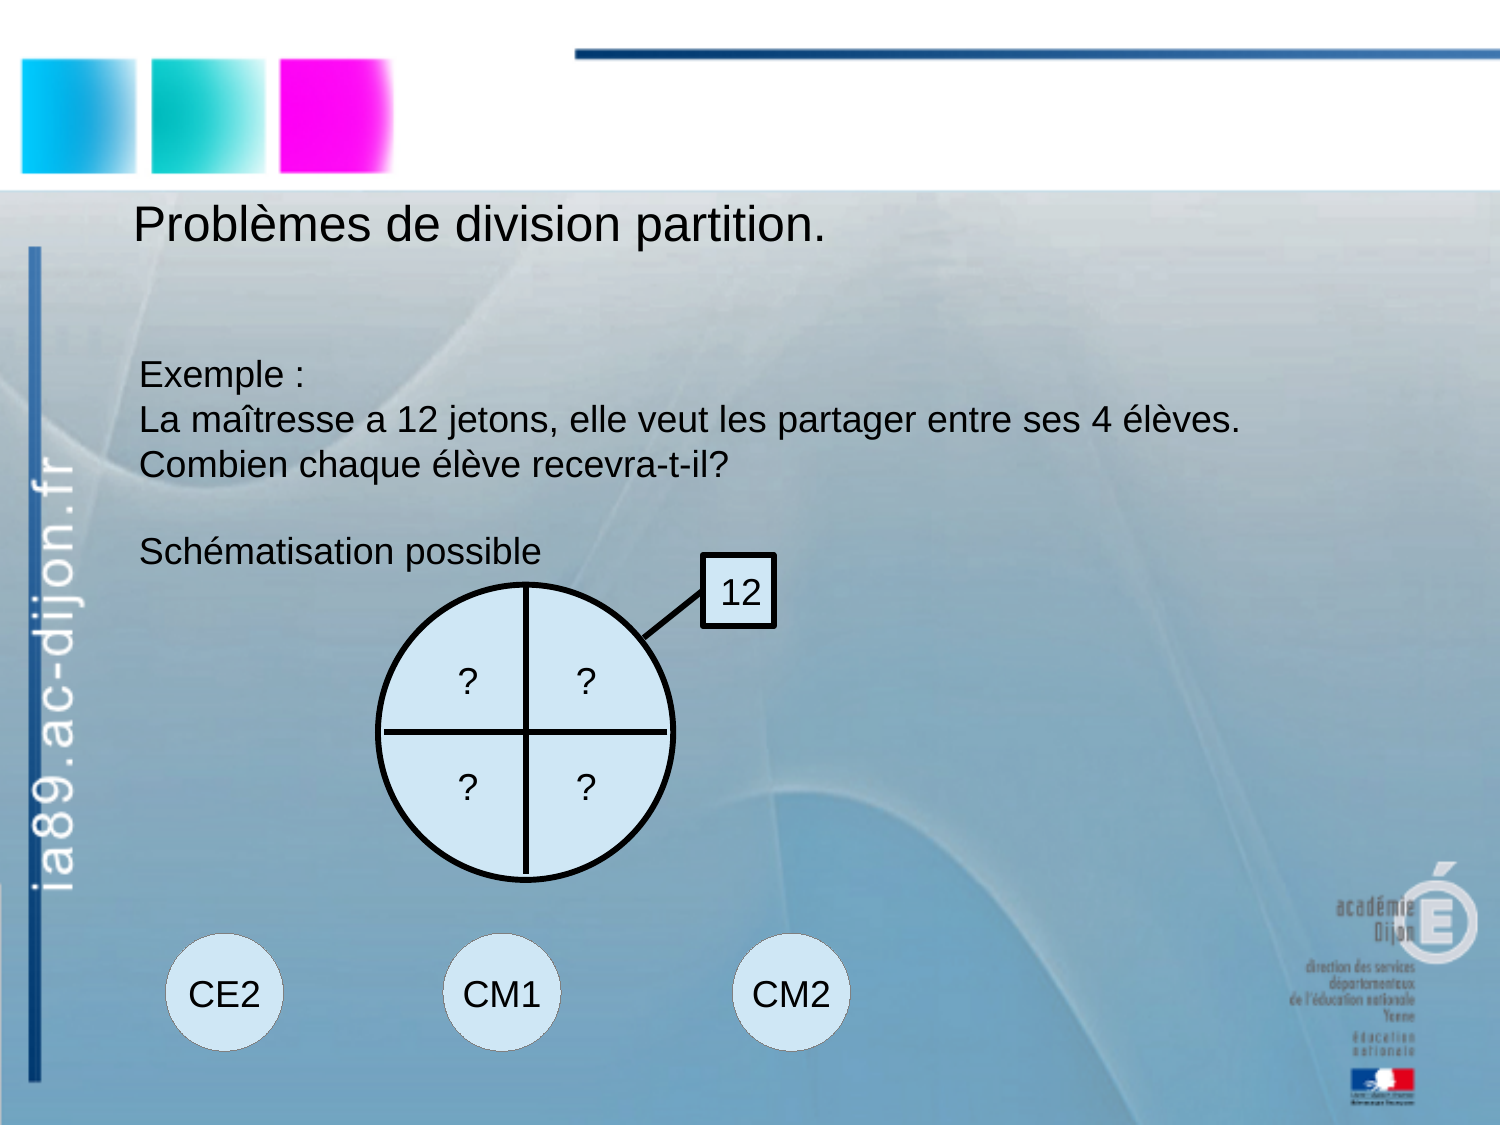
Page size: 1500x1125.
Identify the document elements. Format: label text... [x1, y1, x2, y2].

text_box CM2 [732, 933, 851, 1052]
text_box ? [561, 649, 632, 710]
text_box CE2 [165, 933, 284, 1052]
text_box ? [442, 649, 514, 710]
text_box CM1 [442, 933, 562, 1052]
text_box Problèmes de division partition. [118, 184, 1439, 259]
text_box ? [561, 755, 632, 816]
picture [0, 0, 1500, 1125]
text_box Exemple : La maîtresse a 12 jetons, elle veut les partager entre ses 4 élèves. Combien chaque élève recevra-t-il? [124, 342, 1412, 493]
text_box 12 [702, 555, 774, 626]
text_box Schématisation possible [123, 519, 1412, 591]
text_box [377, 584, 674, 880]
text_box ? [442, 755, 514, 816]
